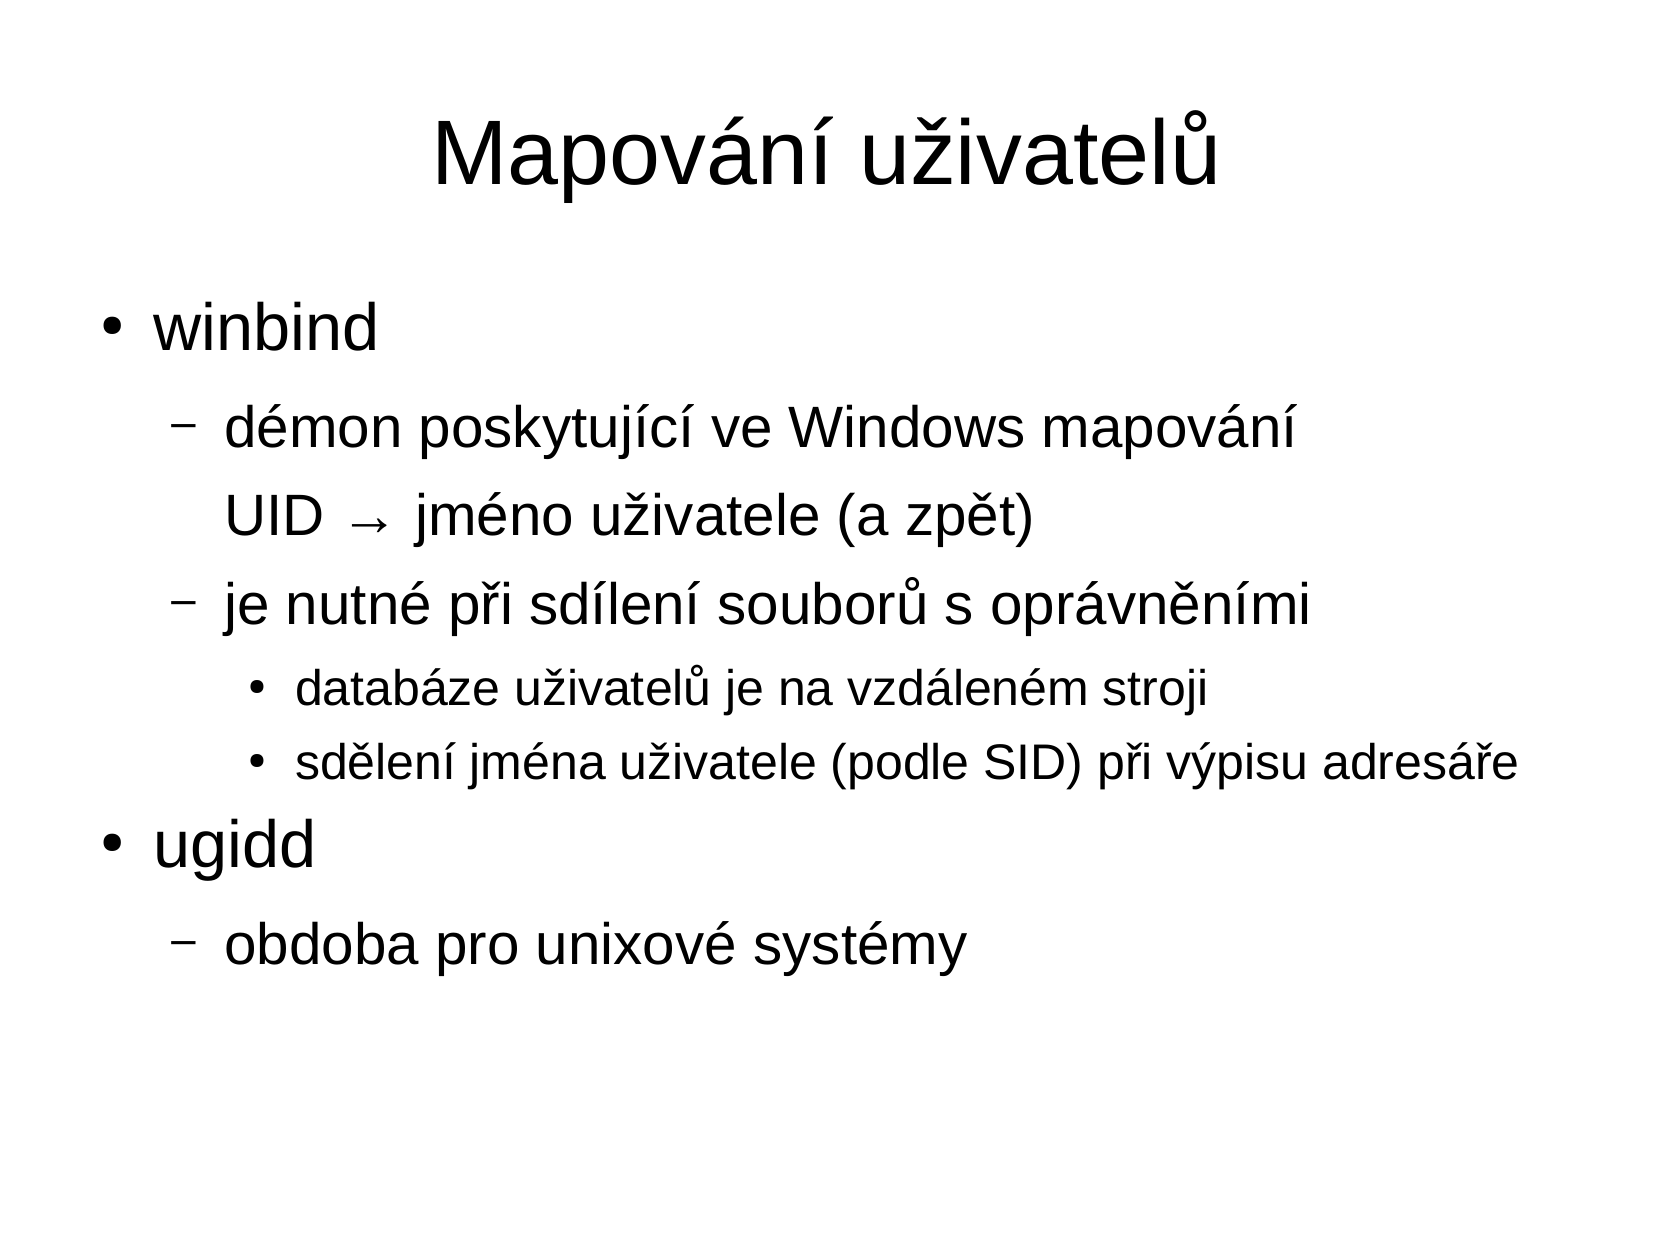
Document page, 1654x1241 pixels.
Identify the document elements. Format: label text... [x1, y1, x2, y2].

title Mapování uživatelů [82, 49, 1571, 257]
list winbind démon poskytující ve Windows mapování UID → jméno uživatele (a zpět) je nutné při sdílení souborů s oprávněními databáze uživatelů je na vzdáleném stroji sdělení jména uživatele (podle SID) při výpisu adresáře ugidd obdoba pro unixové systémy [82, 290, 1571, 1182]
